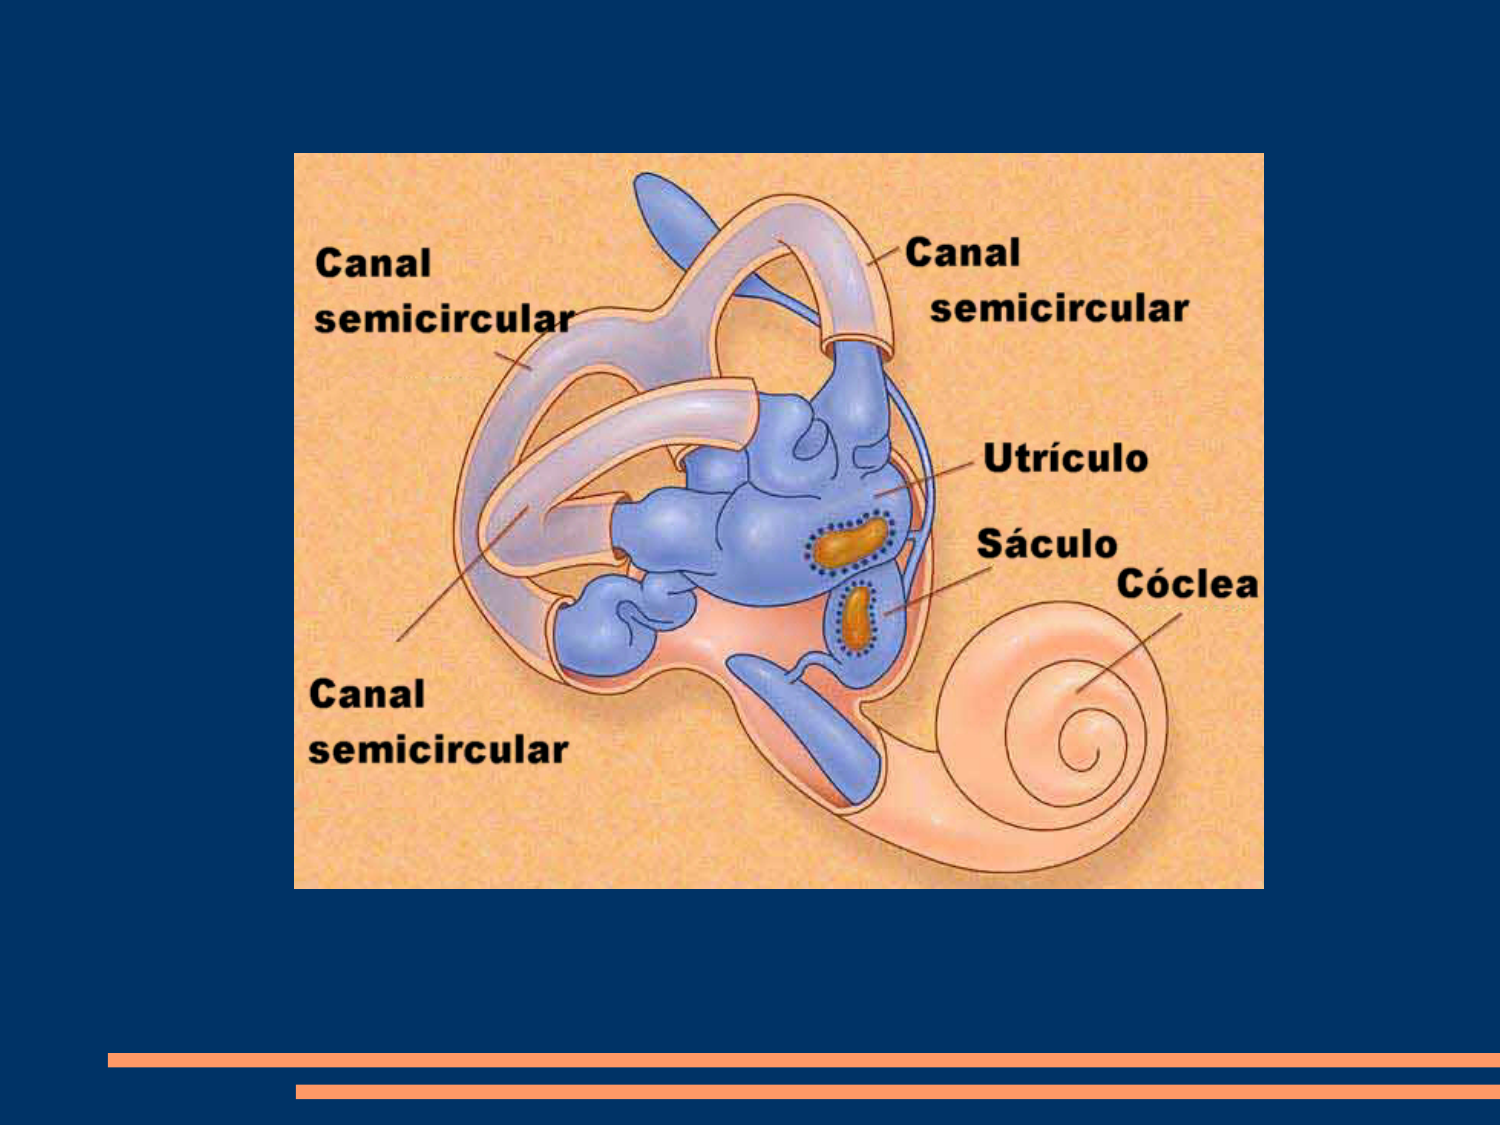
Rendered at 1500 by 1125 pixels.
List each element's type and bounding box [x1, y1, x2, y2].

picture [294, 153, 1264, 889]
